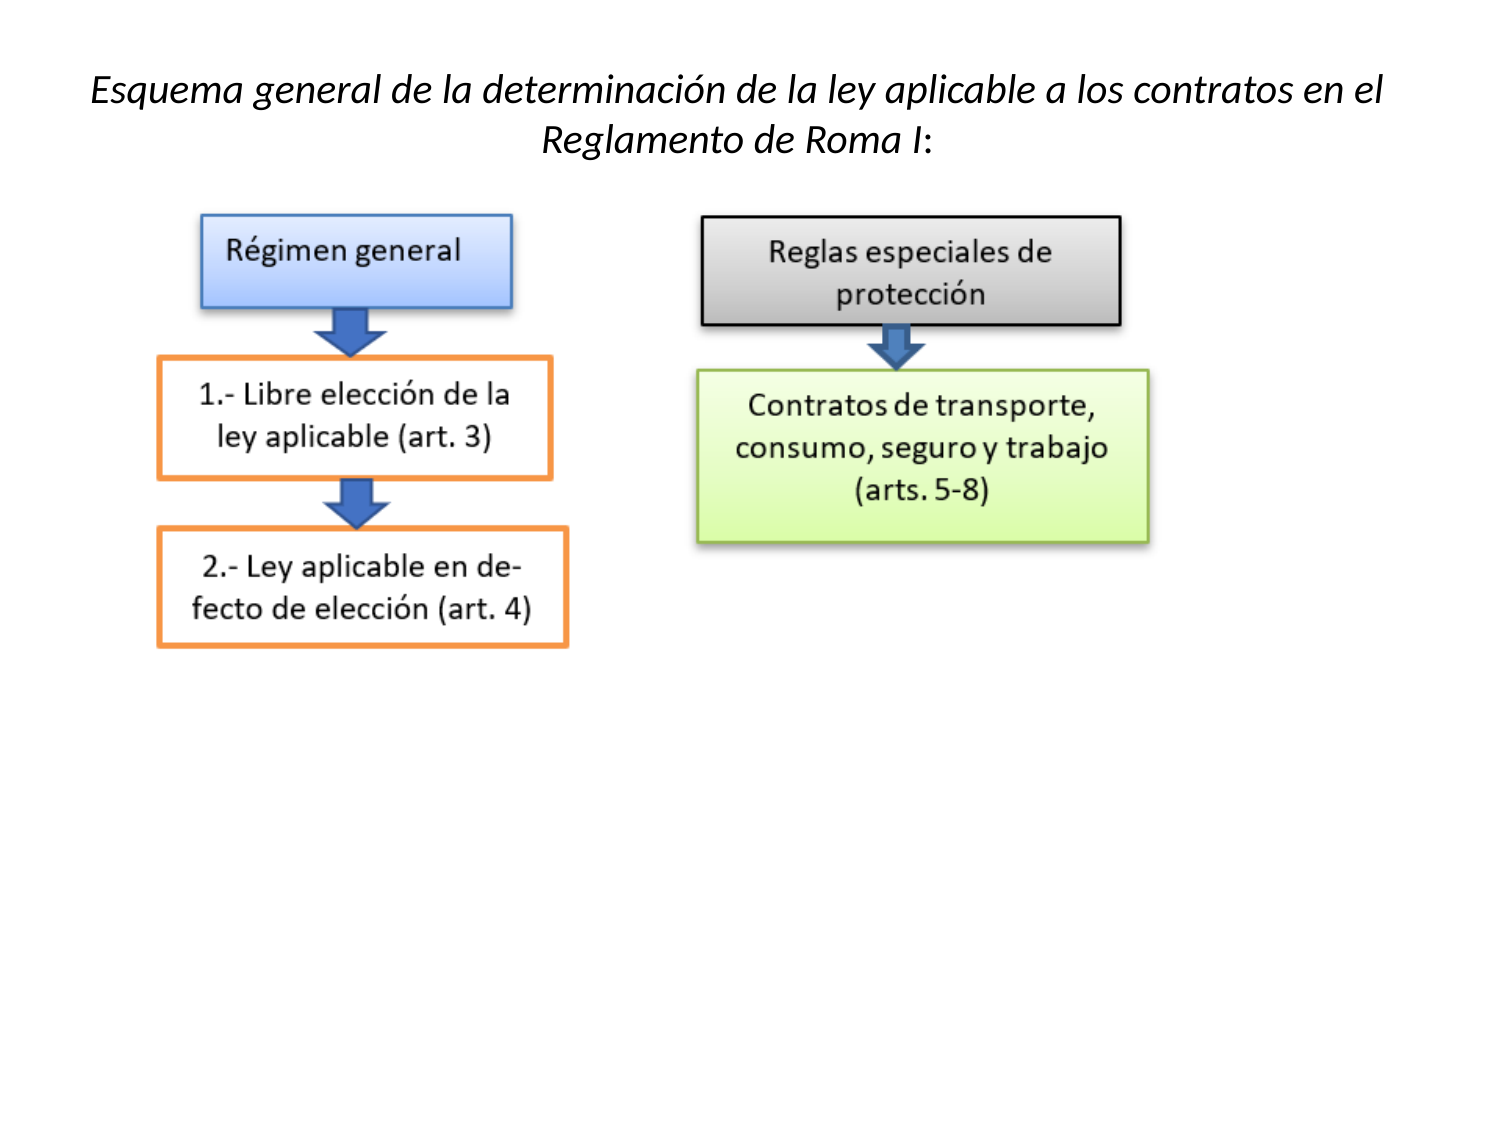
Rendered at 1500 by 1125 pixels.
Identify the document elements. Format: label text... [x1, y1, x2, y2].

picture [105, 178, 1172, 671]
list Esquema general de la determinación de la ley aplicable a los contratos en el Reglamento de Roma I: [75, 53, 1439, 1073]
